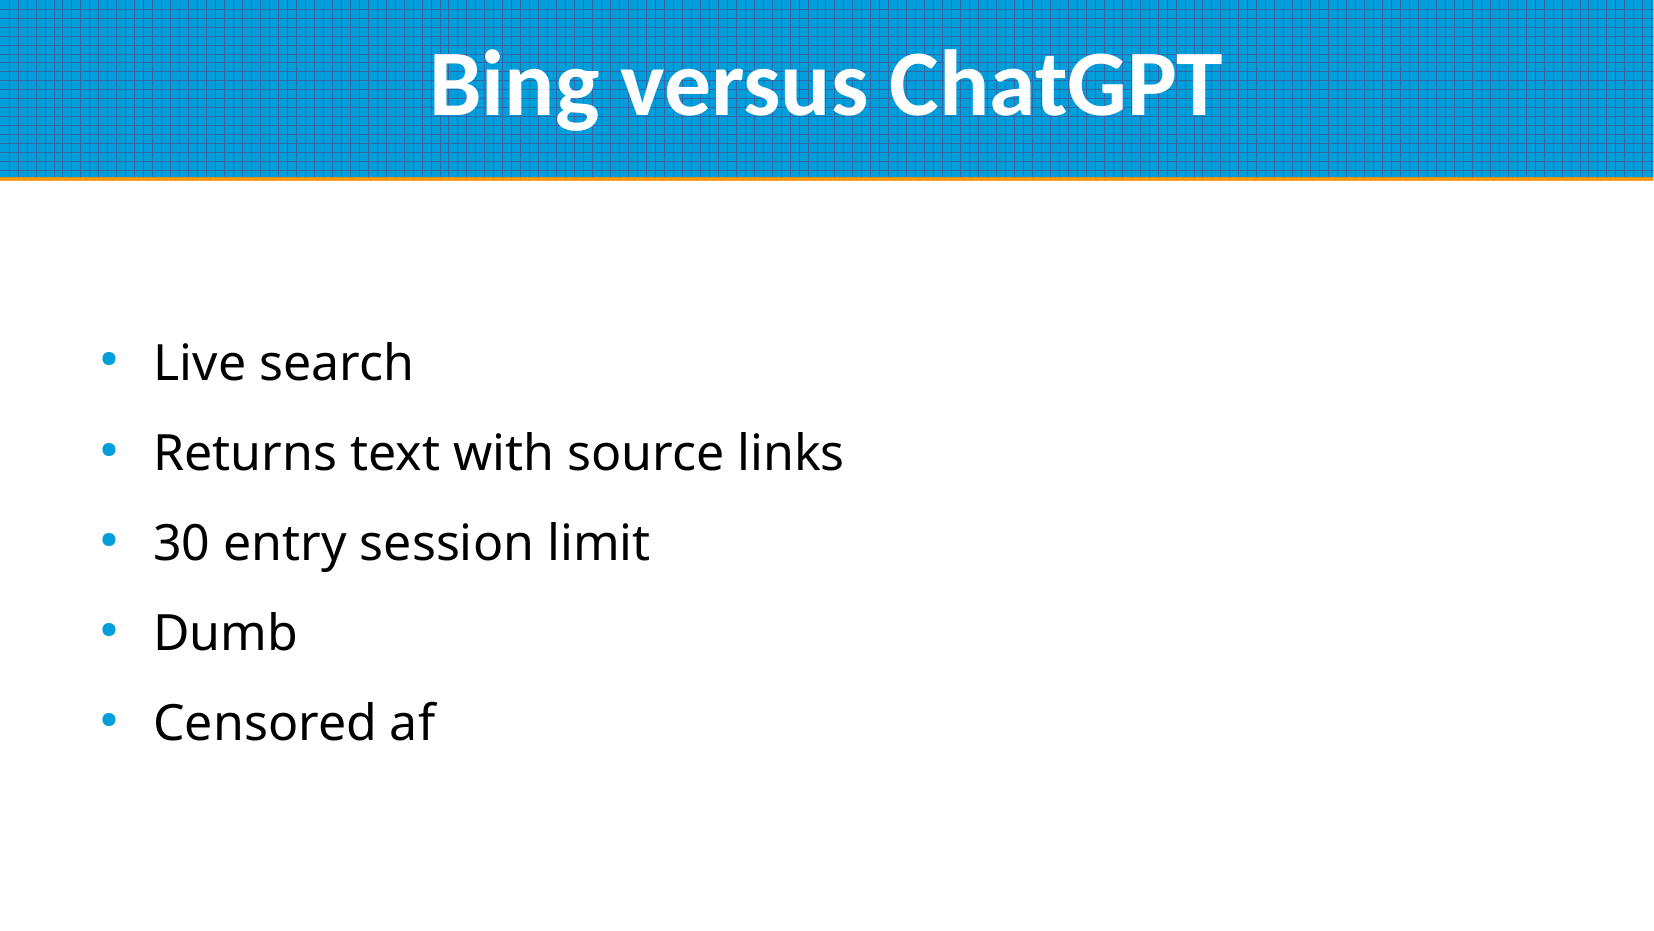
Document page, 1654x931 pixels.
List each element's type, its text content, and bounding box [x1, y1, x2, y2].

title Bing versus ChatGPT [82, 14, 1571, 171]
list Live search Returns text with source links 30 entry session limit Dumb Censored af [82, 236, 1563, 811]
